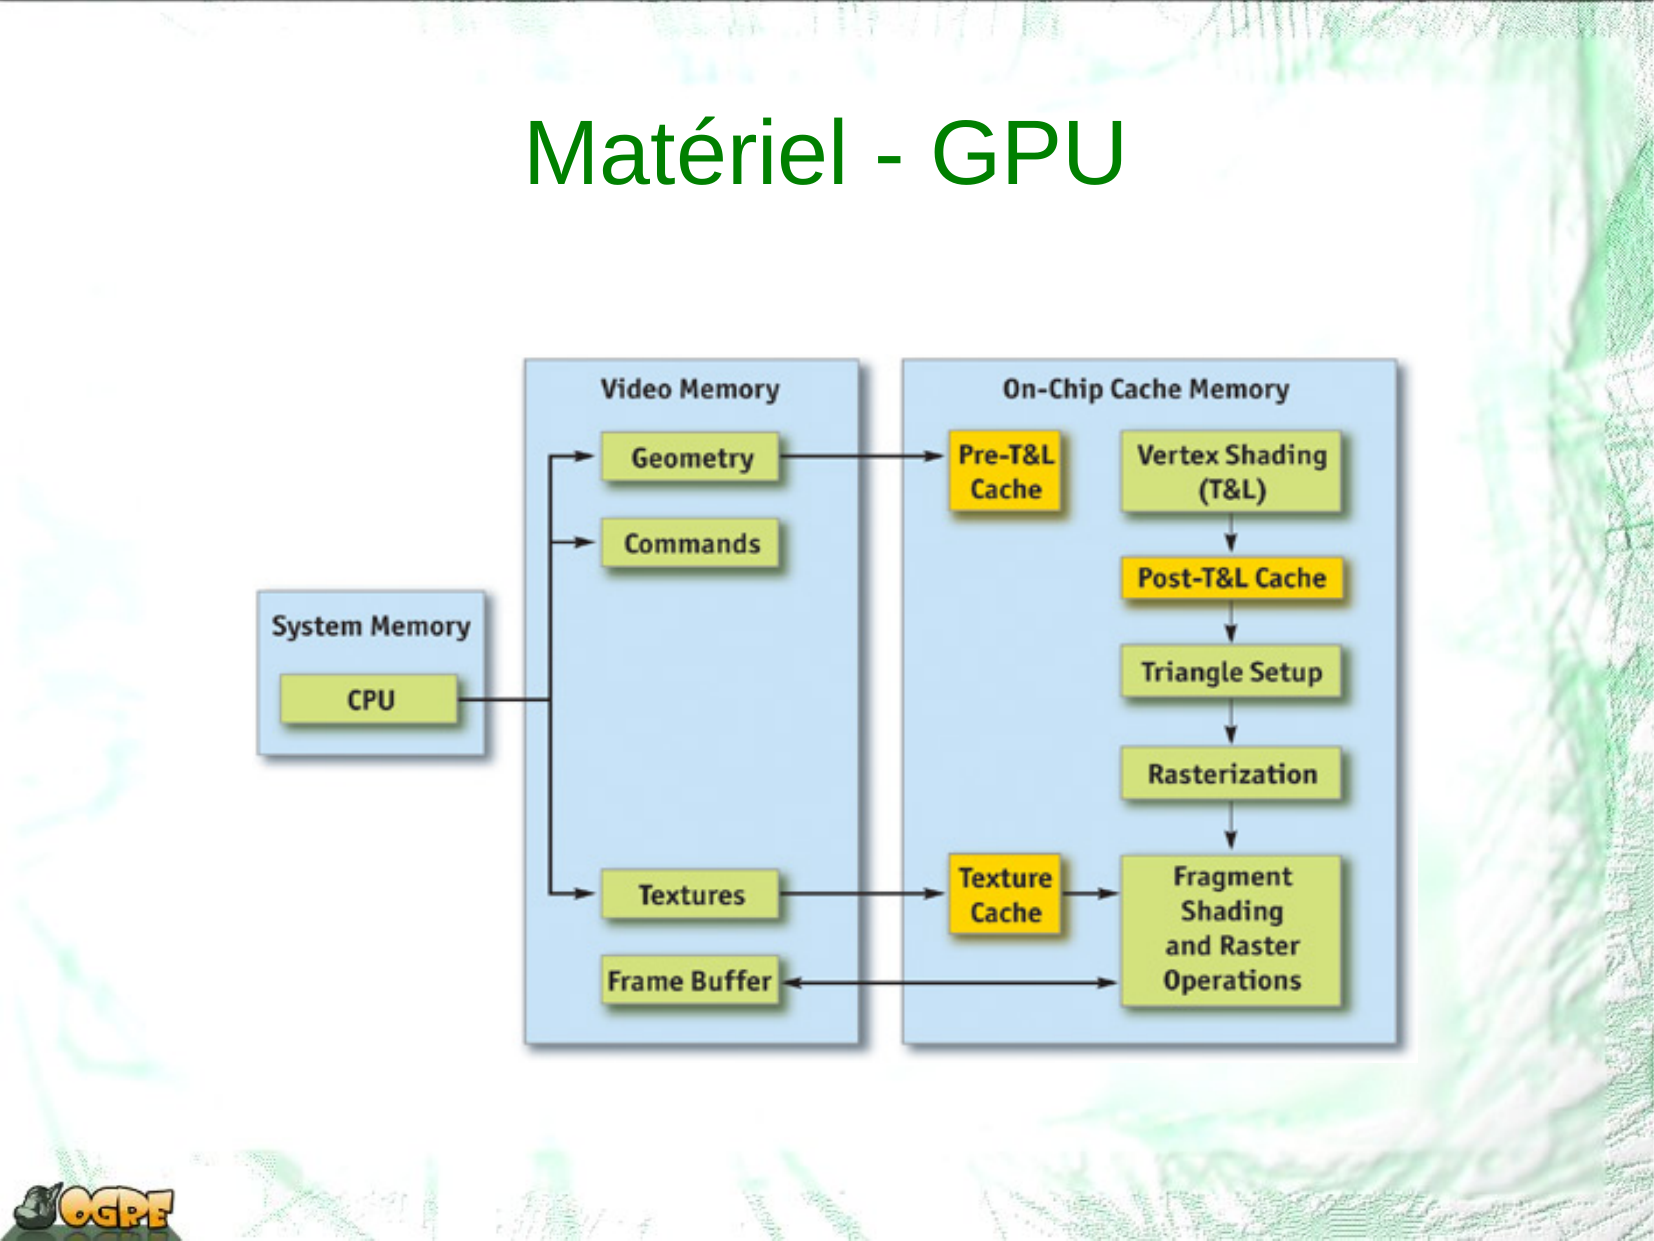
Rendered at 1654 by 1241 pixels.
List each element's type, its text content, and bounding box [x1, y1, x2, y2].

picture [0, 0, 1654, 1241]
title Matériel - GPU [82, 56, 1571, 250]
